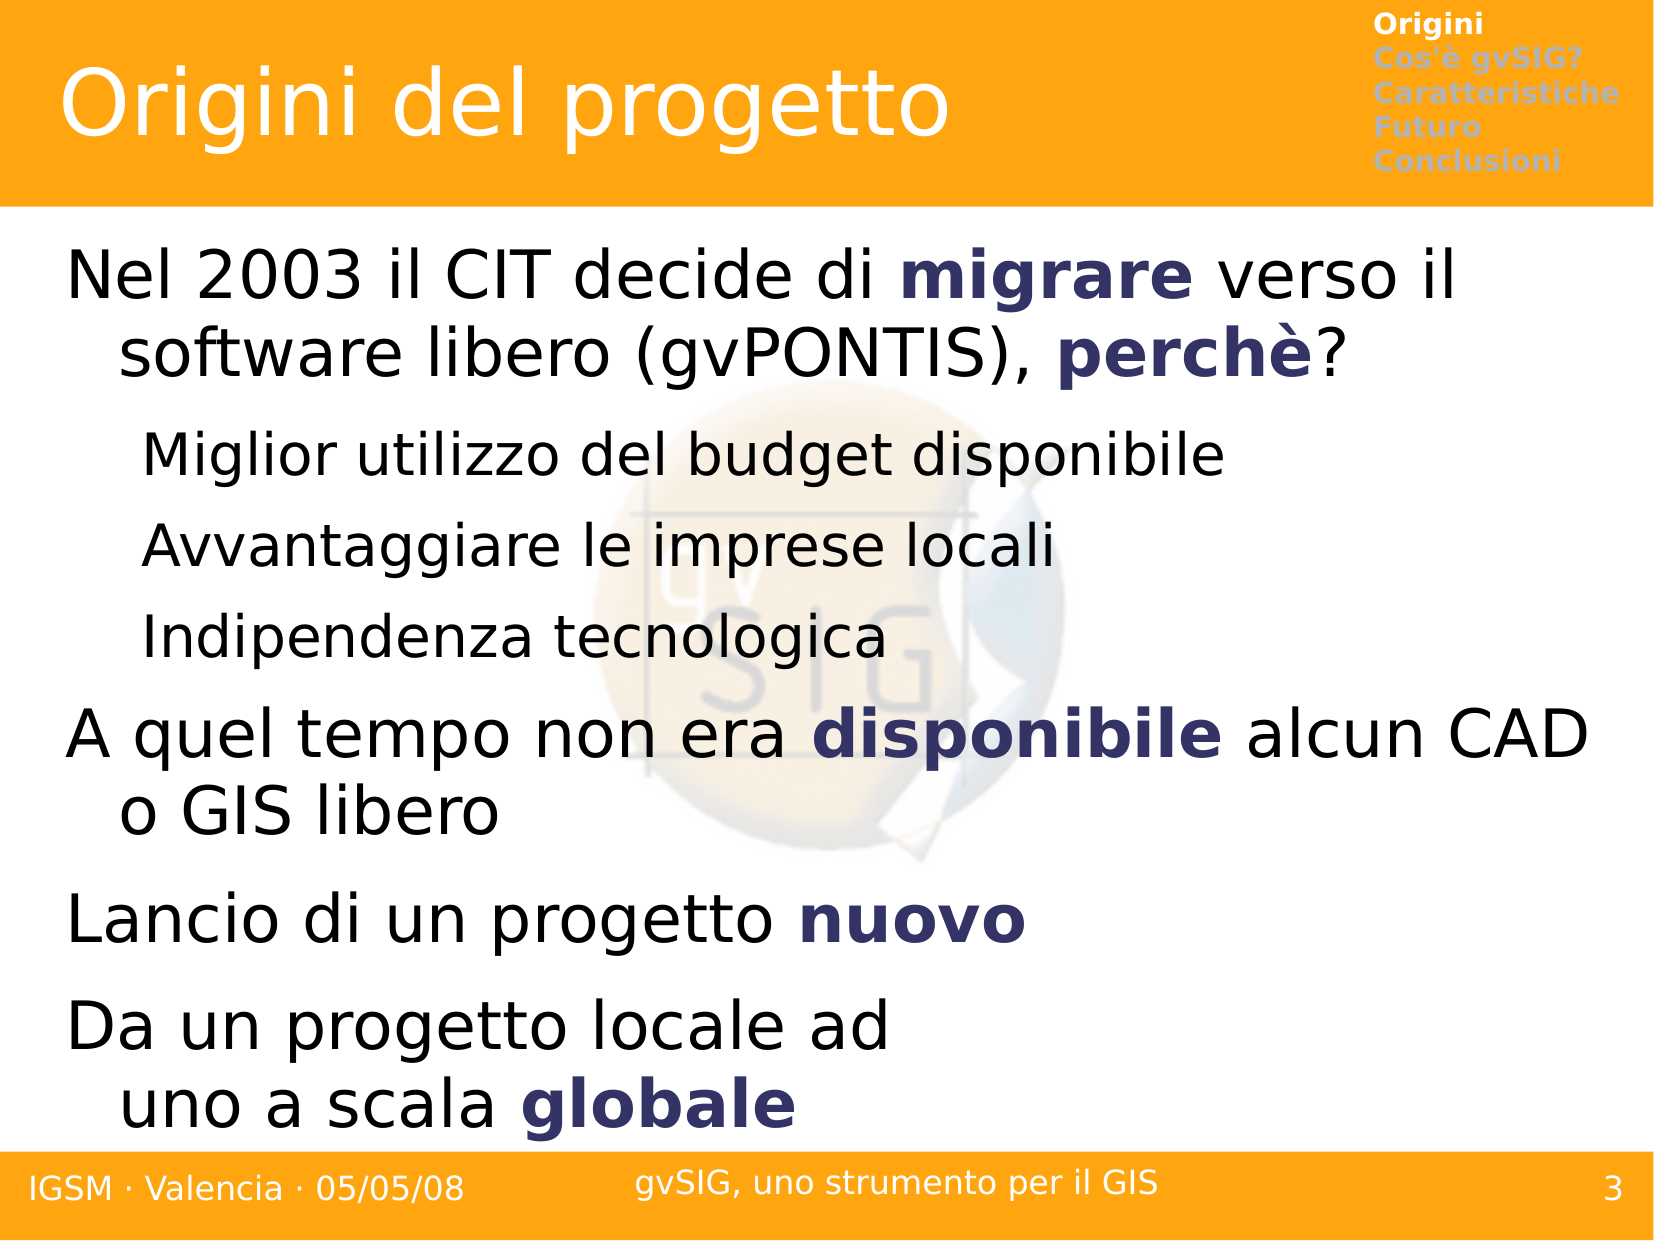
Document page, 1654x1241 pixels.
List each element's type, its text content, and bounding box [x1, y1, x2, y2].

list Nel 2003 il CIT decide di migrare verso il software libero (gvPONTIS), perchè? Miglior utilizzo del budget disponibile Avvantaggiare le imprese locali Indipendenza tecnologica A quel tempo non era disponibile alcun CAD o GIS libero Lancio di un progetto nuovo Da un progetto locale ad uno a scala globale [47, 236, 1595, 1144]
text_box Origini Cos'è gvSIG? Caratteristiche Futuro Conclusioni [1358, 0, 1654, 207]
title Origini del progetto [59, 29, 1358, 178]
